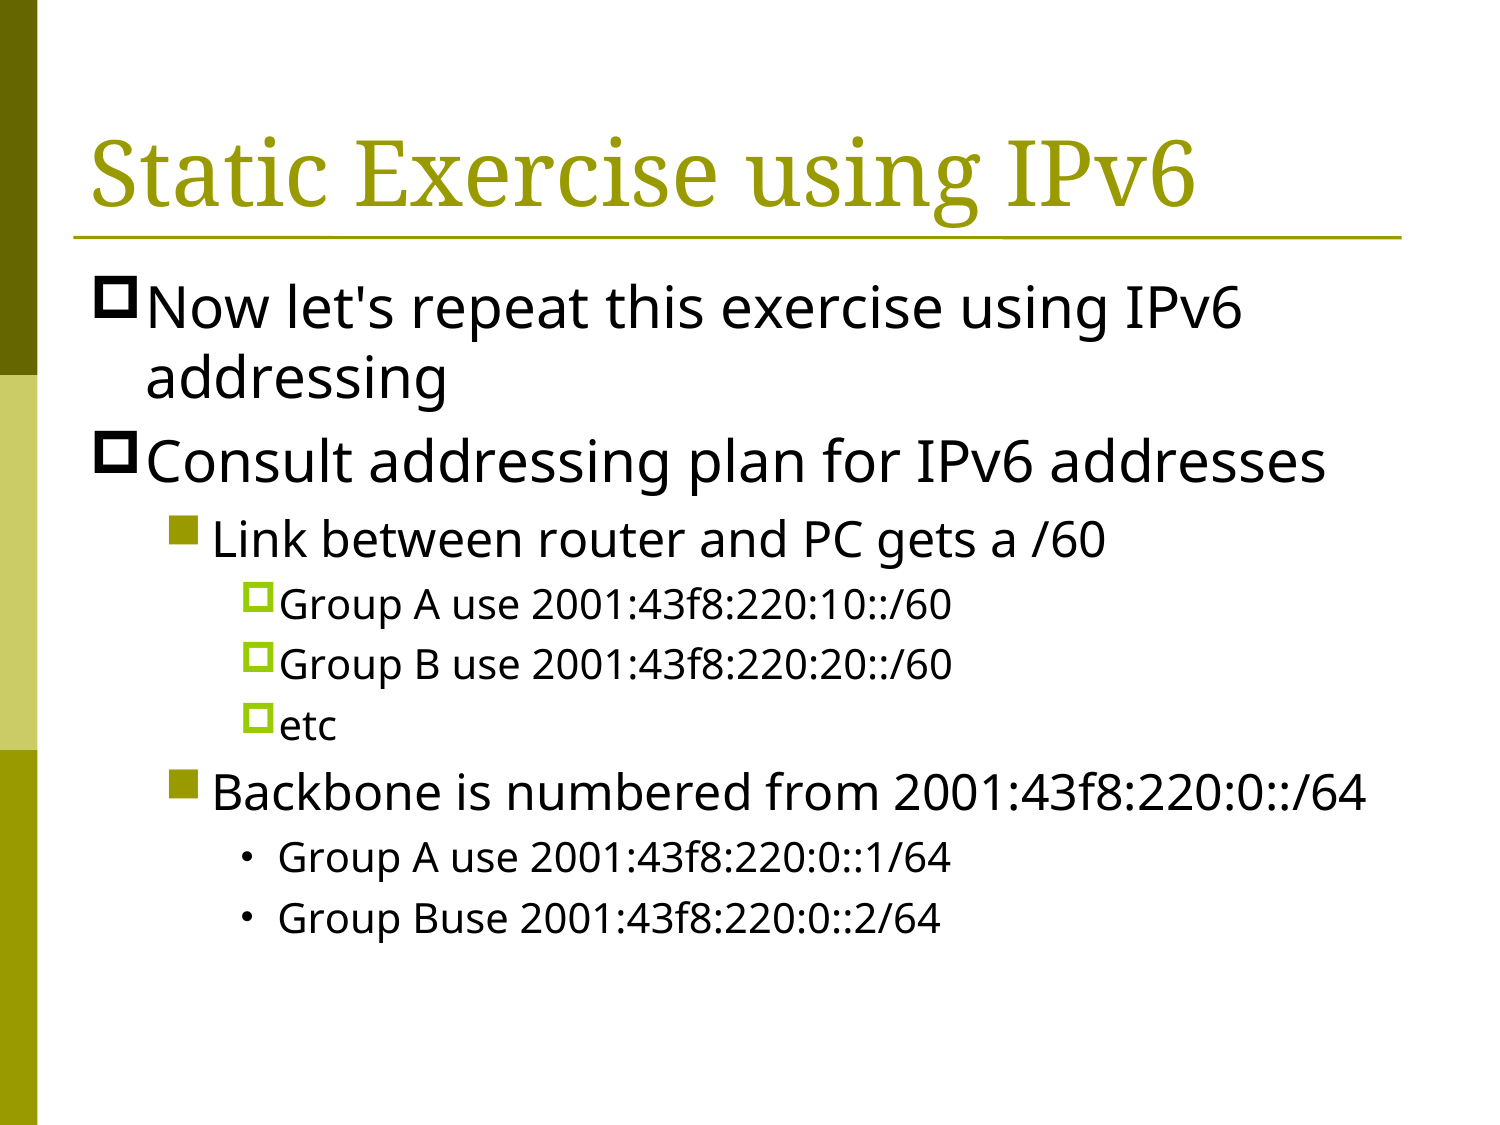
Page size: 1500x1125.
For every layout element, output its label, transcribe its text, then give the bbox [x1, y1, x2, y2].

text_box Now let's repeat this exercise using IPv6 addressing Consult addressing plan for IPv6 addresses Link between router and PC gets a /60 Group A use 2001:43f8:220:10::/60 Group B use 2001:43f8:220:20::/60 etc Backbone is numbered from 2001:43f8:220:0::/64 Group A use 2001:43f8:220:0::1/64 Group Buse 2001:43f8:220:0::2/64 [75, 262, 1426, 1088]
text_box Static Exercise using IPv6 [75, 45, 1426, 233]
